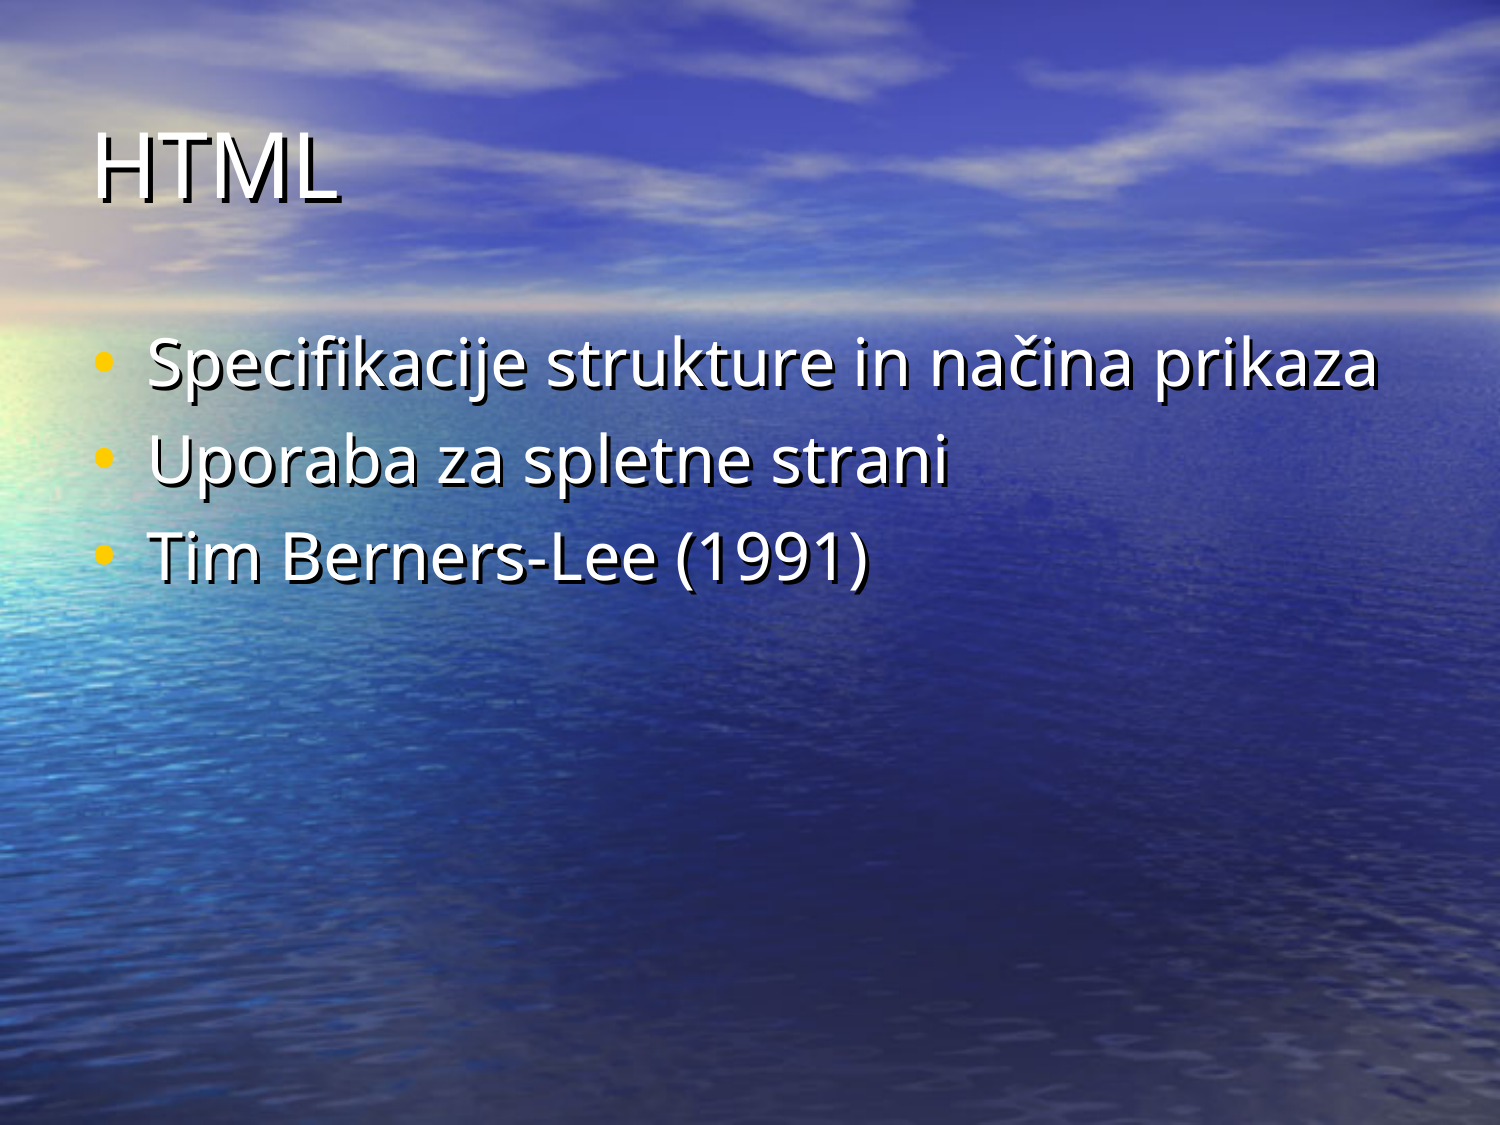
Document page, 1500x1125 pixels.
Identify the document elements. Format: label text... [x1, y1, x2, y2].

title HTML [75, 47, 1426, 276]
list Specifikacije strukture in načina prikaza Uporaba za spletne strani Tim Berners-Lee (1991) [75, 312, 1426, 988]
picture [0, 0, 1500, 1125]
